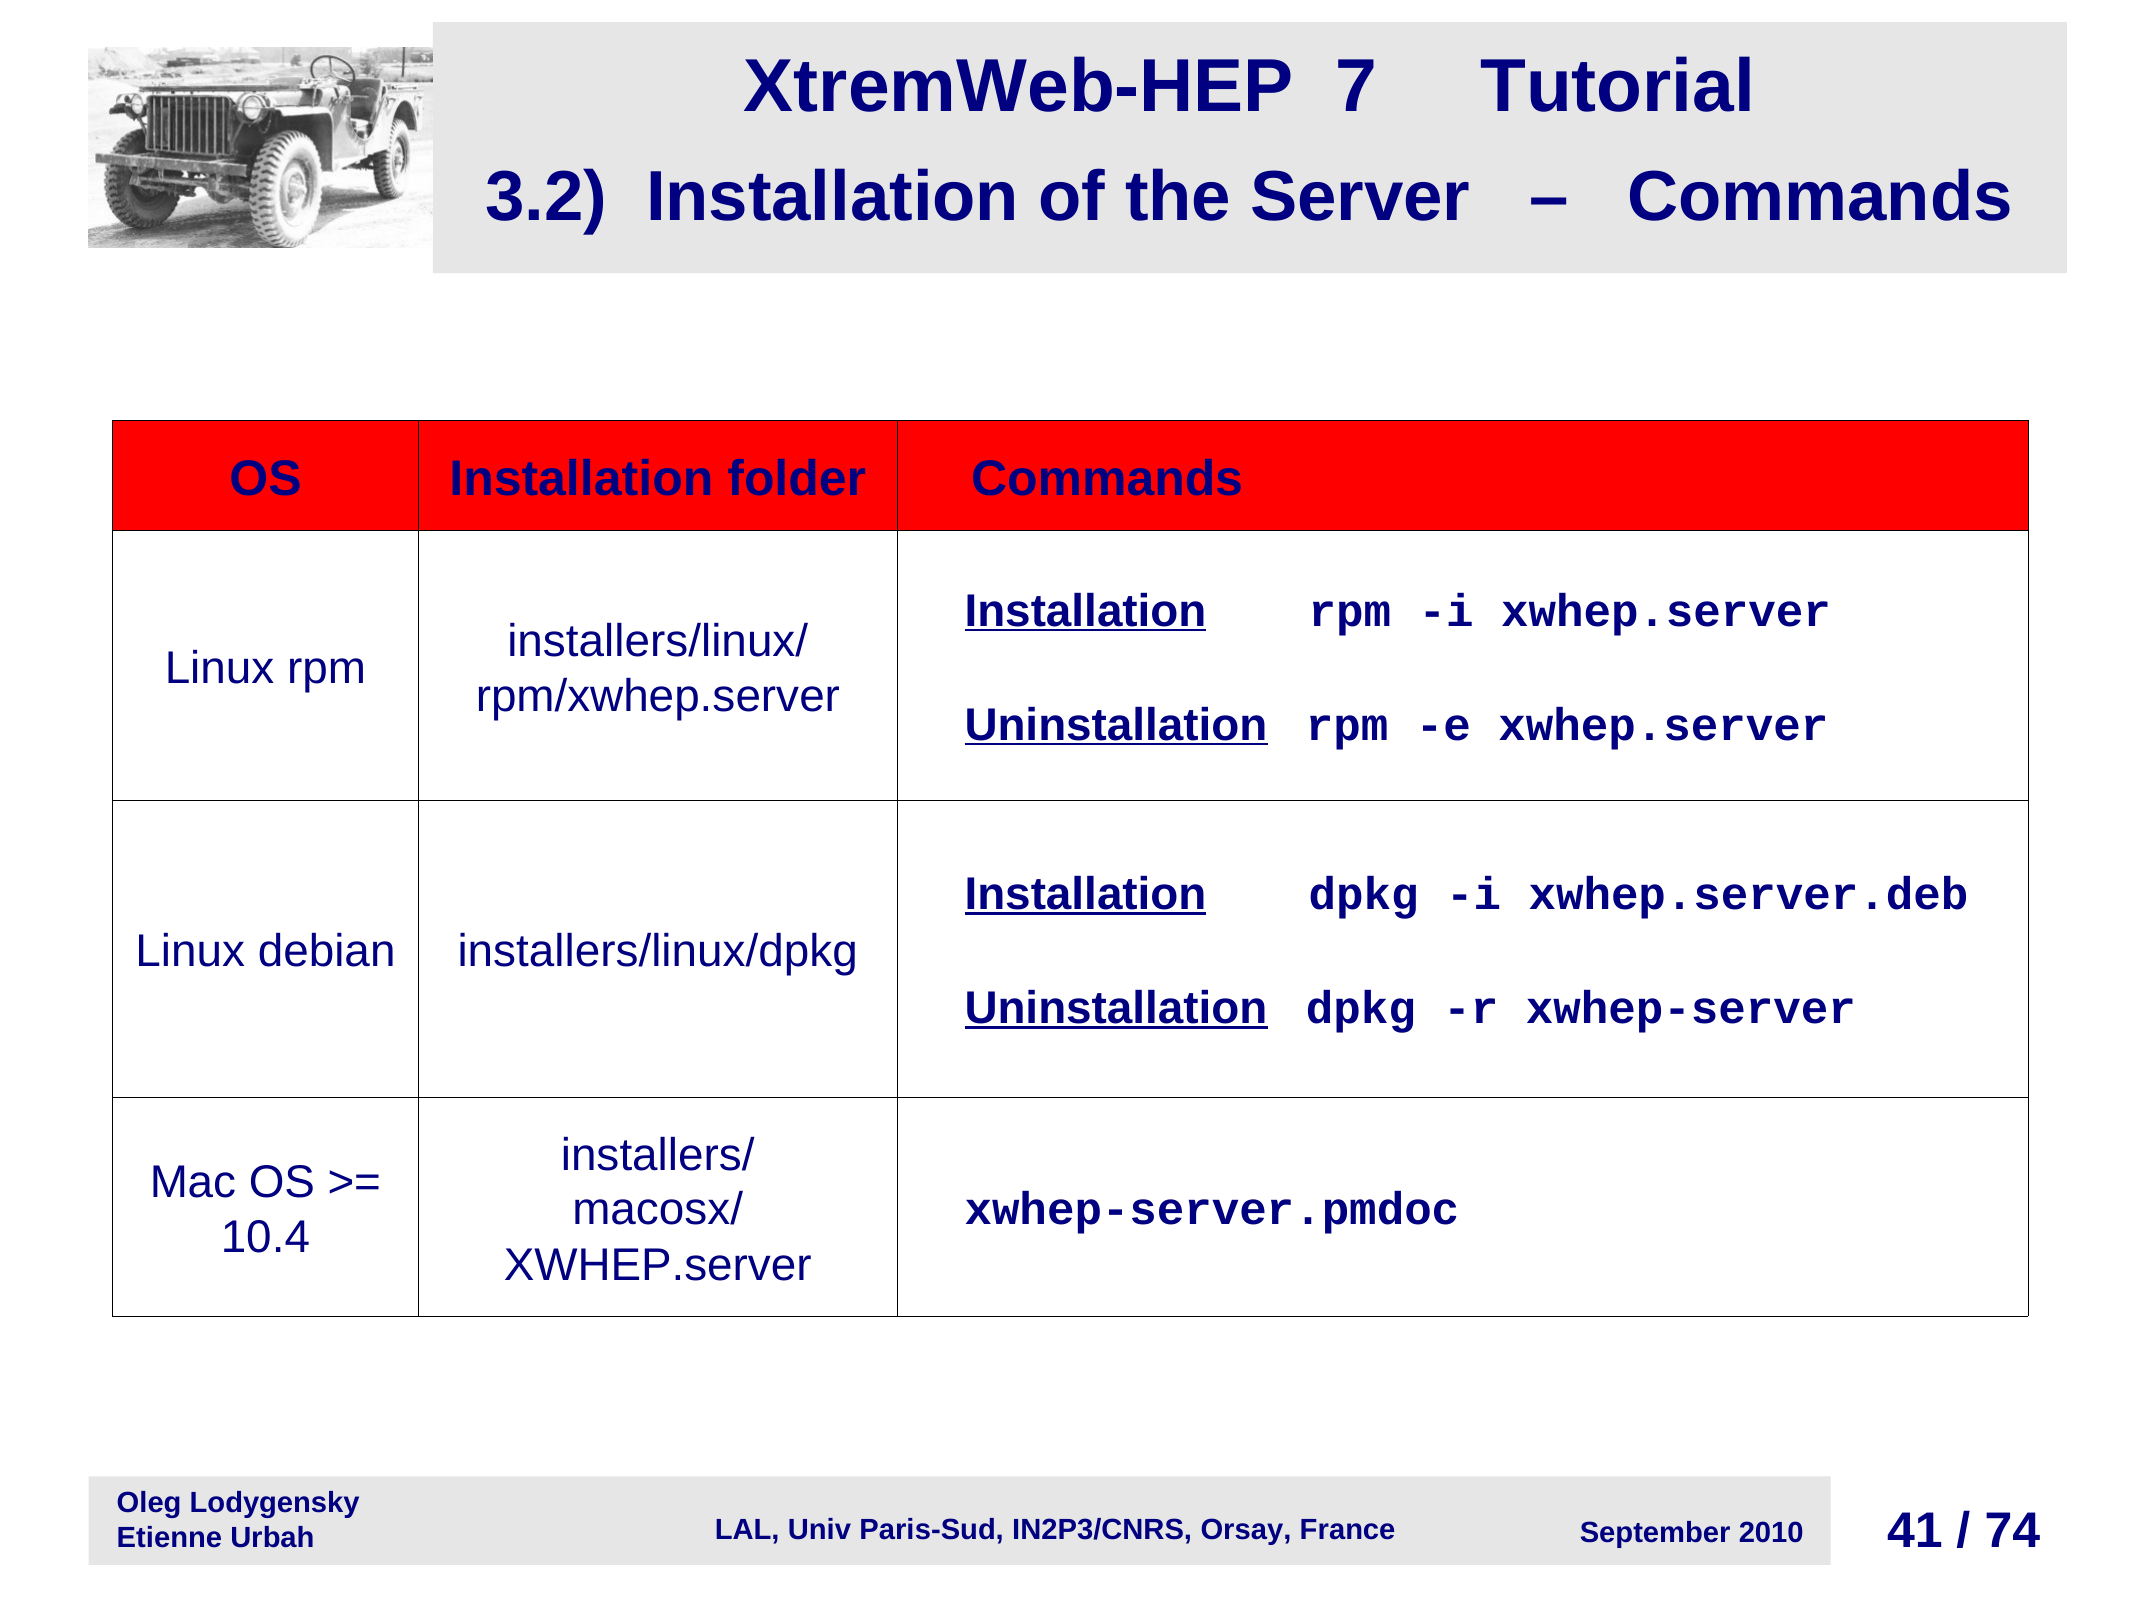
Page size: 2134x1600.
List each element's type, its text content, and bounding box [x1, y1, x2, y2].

table_cell installers/linux/dpkg [419, 801, 897, 1097]
table_header Installation folder [419, 421, 897, 530]
table_cell Linux rpm [113, 531, 418, 800]
table_cell installers/linux/rpm/xwhep.server [419, 531, 897, 800]
picture [88, 47, 433, 248]
table_cell Installation dpkg -i xwhep.server.deb Uninstallation dpkg -r xwhep-server [898, 801, 2028, 1097]
table_cell Installation rpm -i xwhep.server Uninstallation rpm -e xwhep.server [898, 531, 2028, 800]
table_cell Mac OS >= 10.4 [113, 1098, 418, 1316]
table_cell installers/macosx/XWHEP.server [419, 1098, 897, 1316]
table_cell xwhep-server.pmdoc [898, 1098, 2028, 1316]
table_header Commands [898, 421, 2028, 530]
table_cell Linux debian [113, 801, 418, 1097]
title 3.2) Installation of the Server – Commands [442, 118, 2067, 266]
table_header OS [113, 421, 418, 530]
